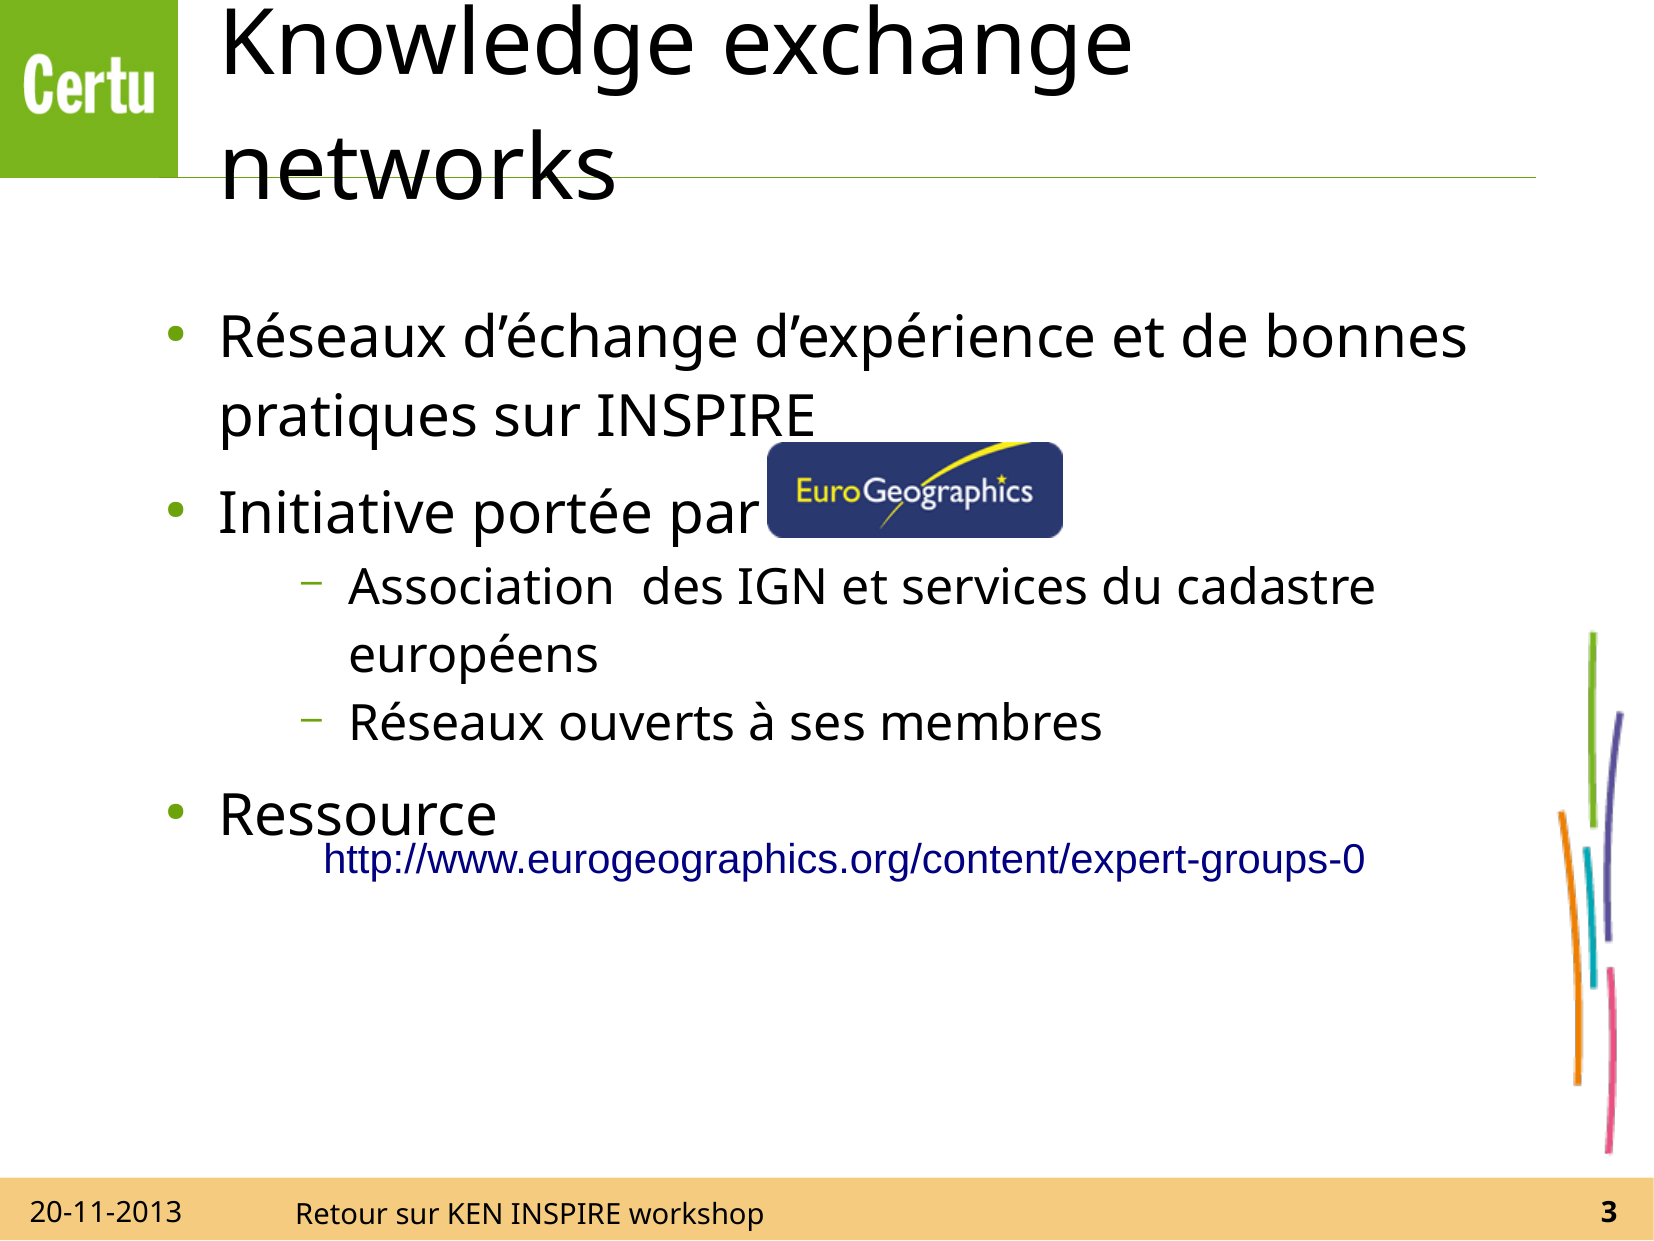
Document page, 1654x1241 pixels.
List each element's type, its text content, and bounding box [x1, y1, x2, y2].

picture [767, 442, 1063, 538]
text_box http://www.eurogeographics.org/content/expert-groups-0 [308, 828, 1447, 916]
list Réseaux d’échange d’expérience et de bonnes pratiques sur INSPIRE Initiative portée par Association des IGN et services du cadastre européens Réseaux ouverts à ses membres Ressource [147, 295, 1536, 1114]
picture [0, 0, 178, 178]
title Knowledge exchange networks [218, 47, 1536, 155]
picture [1535, 620, 1654, 1165]
